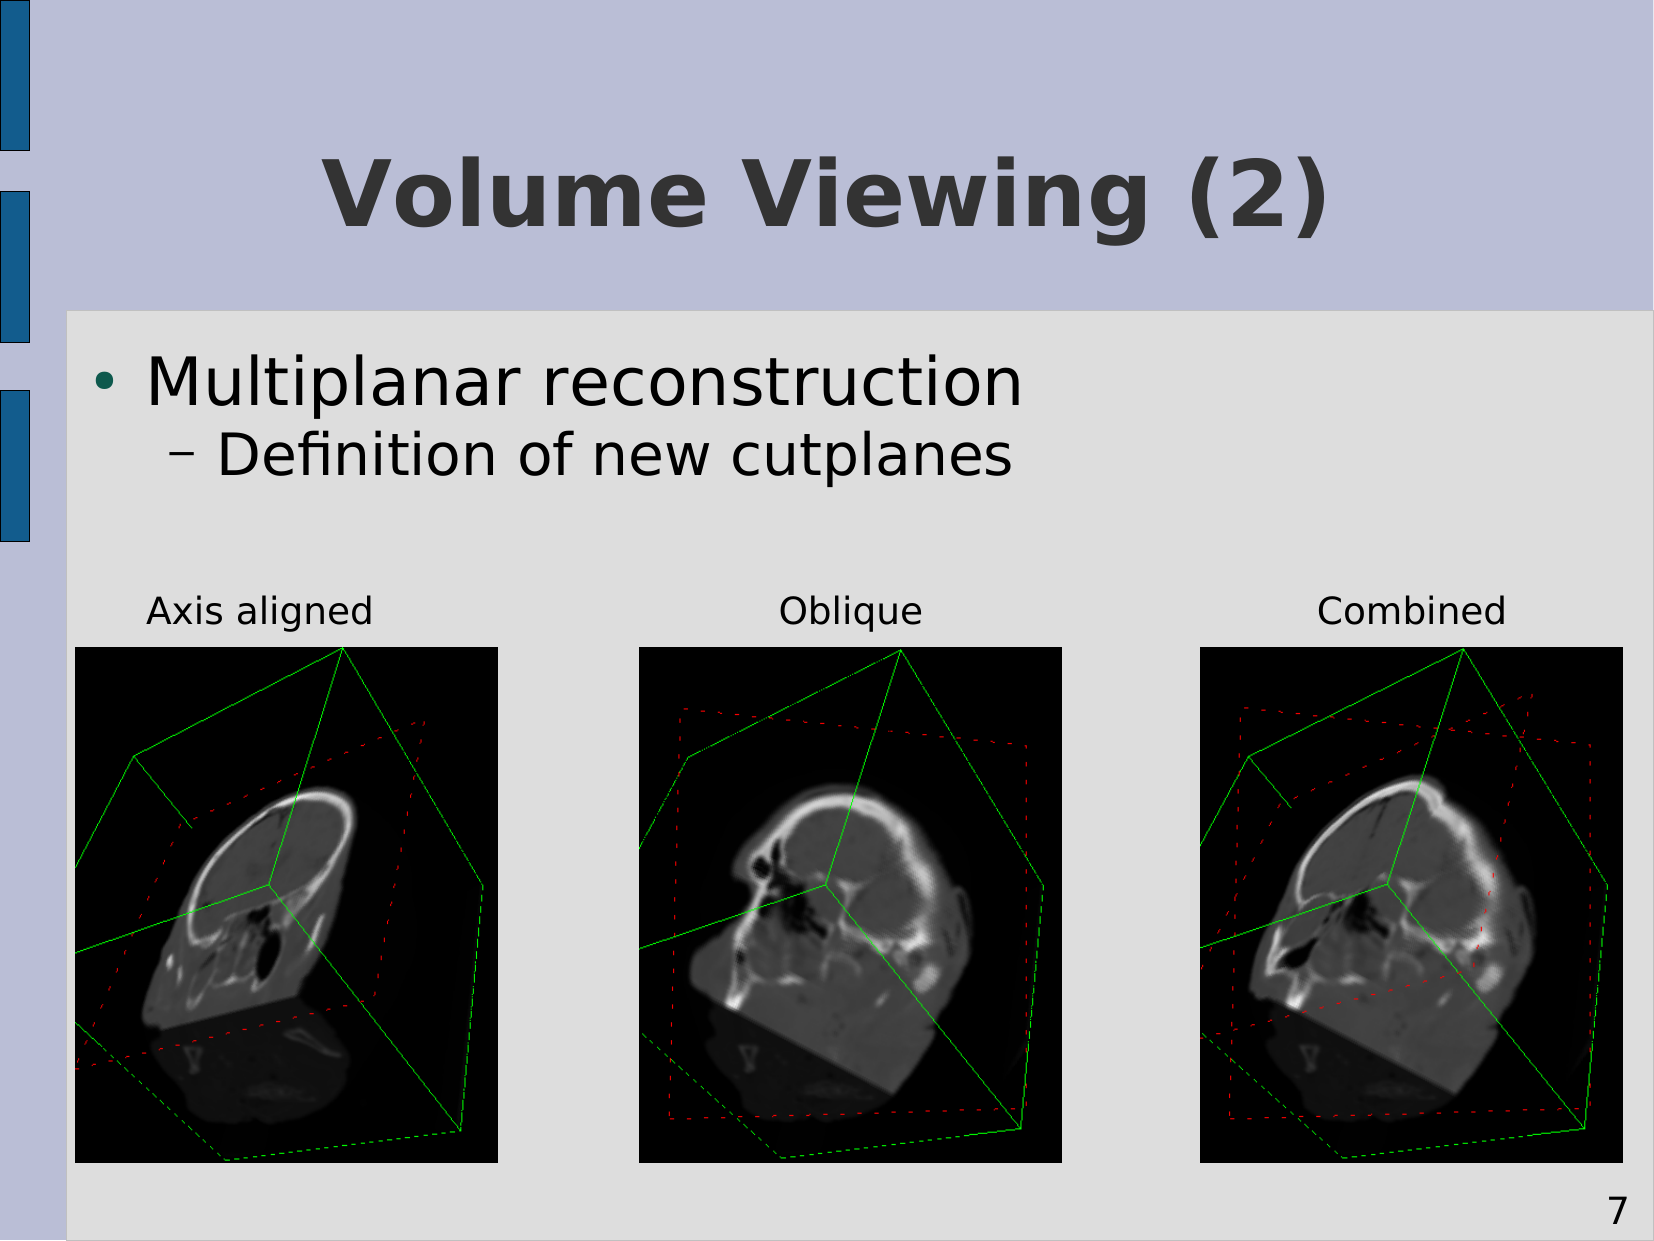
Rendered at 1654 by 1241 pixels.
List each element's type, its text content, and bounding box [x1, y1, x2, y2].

picture [639, 647, 1062, 1163]
list Multiplanar reconstruction Definition of new cutplanes [75, 343, 1201, 563]
text_box Axis aligned [131, 581, 422, 649]
picture [75, 647, 498, 1163]
text_box Combined [1302, 581, 1536, 649]
text_box Oblique [763, 581, 961, 649]
title Volume Viewing (2) [121, 91, 1534, 299]
picture [1200, 647, 1623, 1163]
